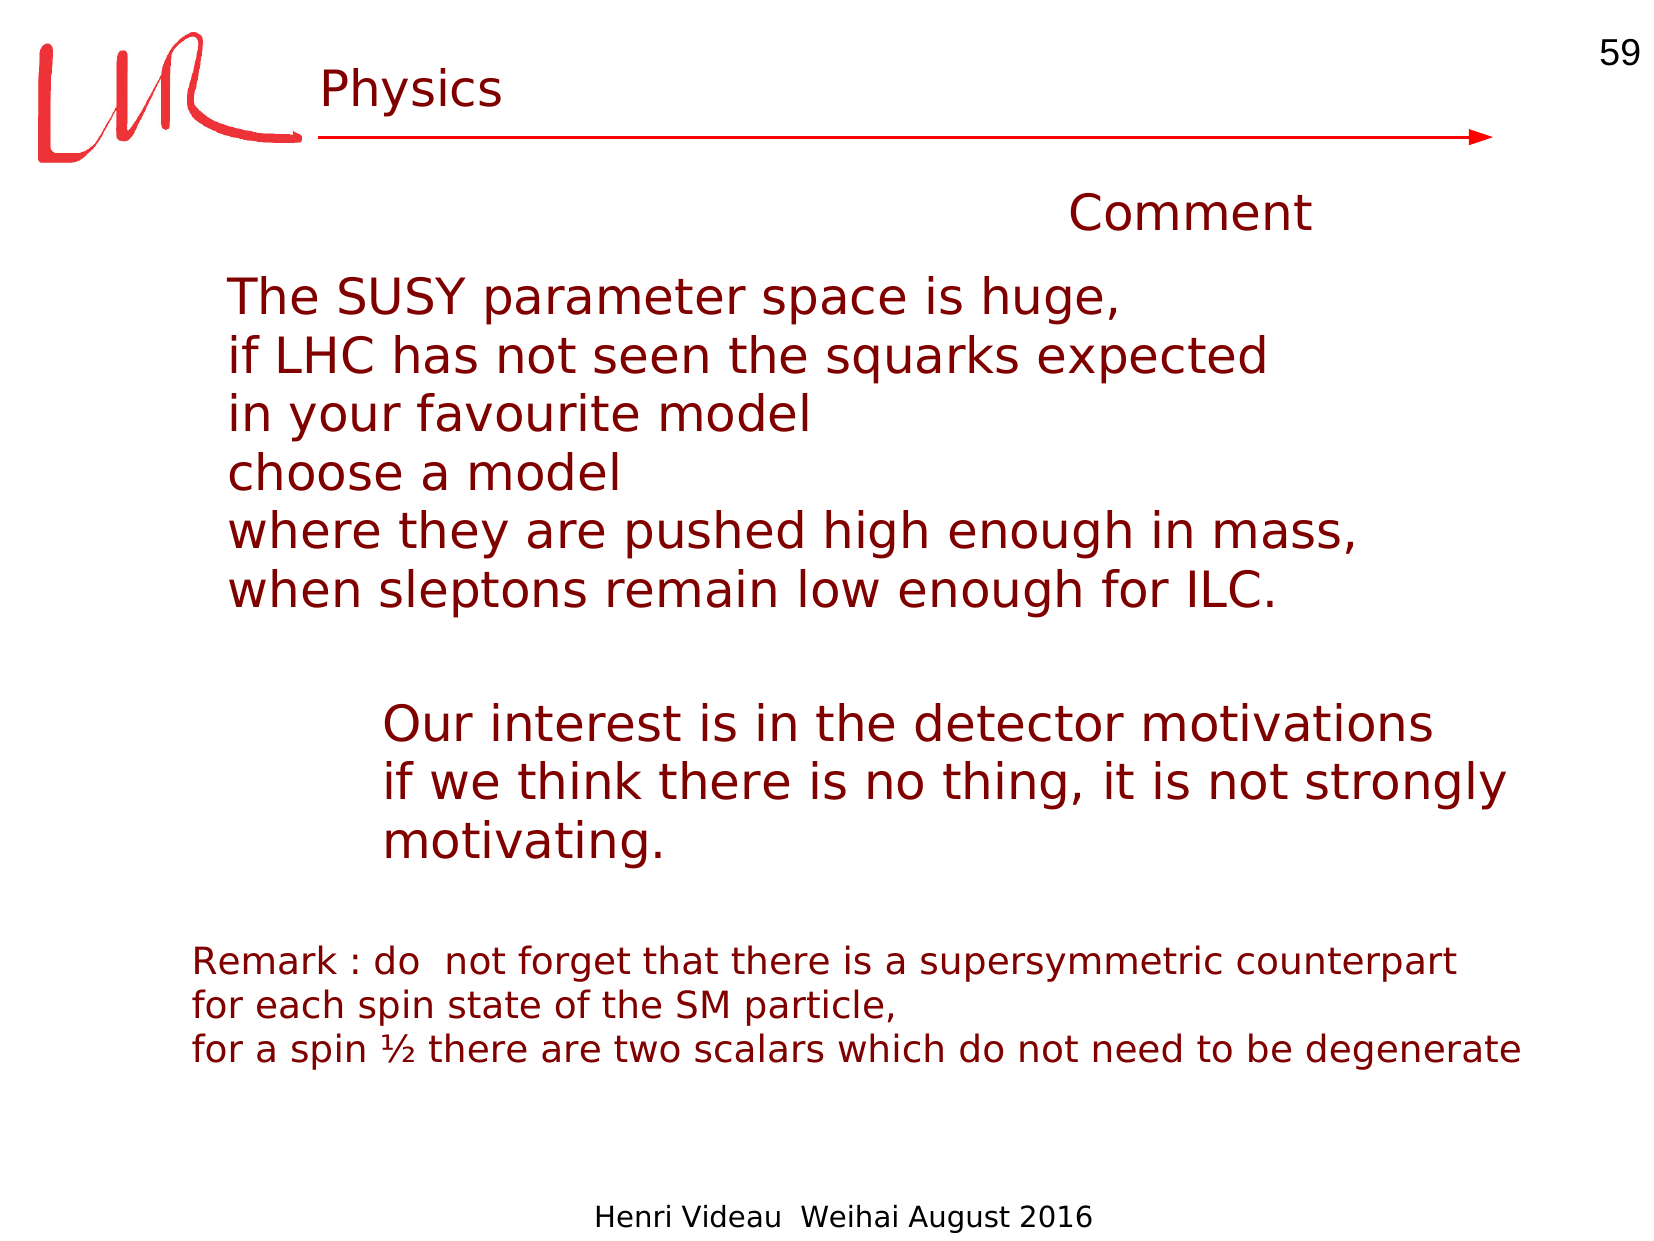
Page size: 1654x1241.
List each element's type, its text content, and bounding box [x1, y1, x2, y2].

text_box Our interest is in the detector motivations if we think there is no thing, it is not strongly motivating. [382, 694, 1510, 871]
text_box Remark : do not forget that there is a supersymmetric counterpart for each spin state of the SM particle, for a spin ½ there are two scalars which do not need to be degenerate [191, 939, 1522, 1072]
text_box Comment [1068, 183, 1313, 243]
picture [38, 32, 302, 163]
text_box The SUSY parameter space is huge, if LHC has not seen the squarks expected in your favourite model choose a model where they are pushed high enough in mass, when sleptons remain low enough for ILC. [227, 268, 1361, 620]
